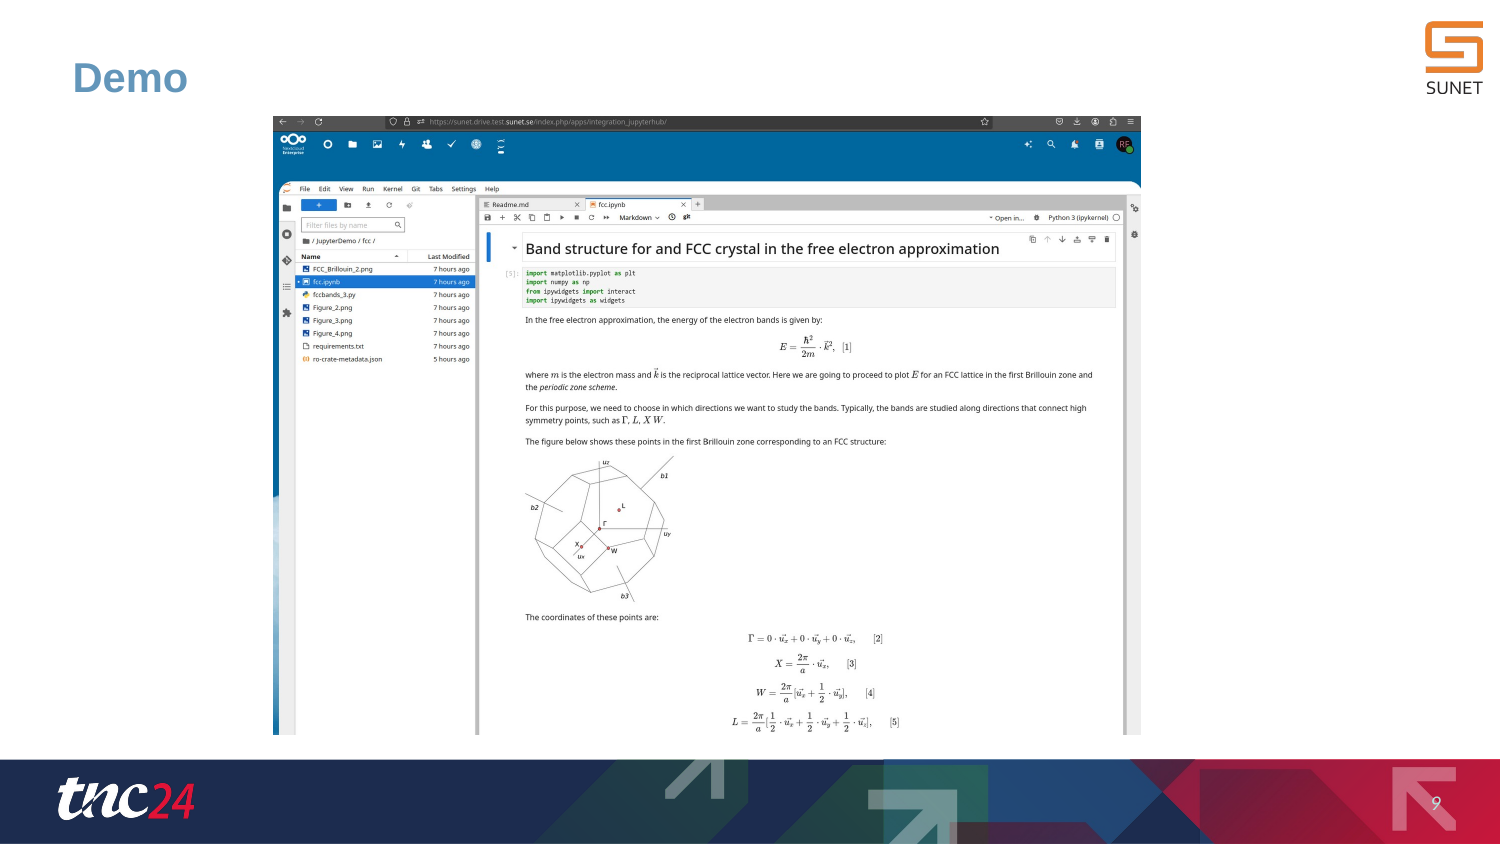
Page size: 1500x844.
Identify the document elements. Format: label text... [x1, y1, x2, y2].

picture [1094, 137, 1105, 152]
picture [421, 140, 431, 148]
picture [448, 135, 457, 148]
picture [497, 139, 504, 154]
picture [1425, 21, 1483, 94]
picture [57, 777, 225, 823]
picture [1070, 141, 1078, 150]
picture [322, 138, 334, 151]
picture [1115, 136, 1133, 155]
picture [349, 141, 356, 149]
picture [273, 180, 1141, 735]
title Demo [57, 21, 1442, 136]
picture [372, 139, 383, 148]
picture [273, 116, 1141, 156]
